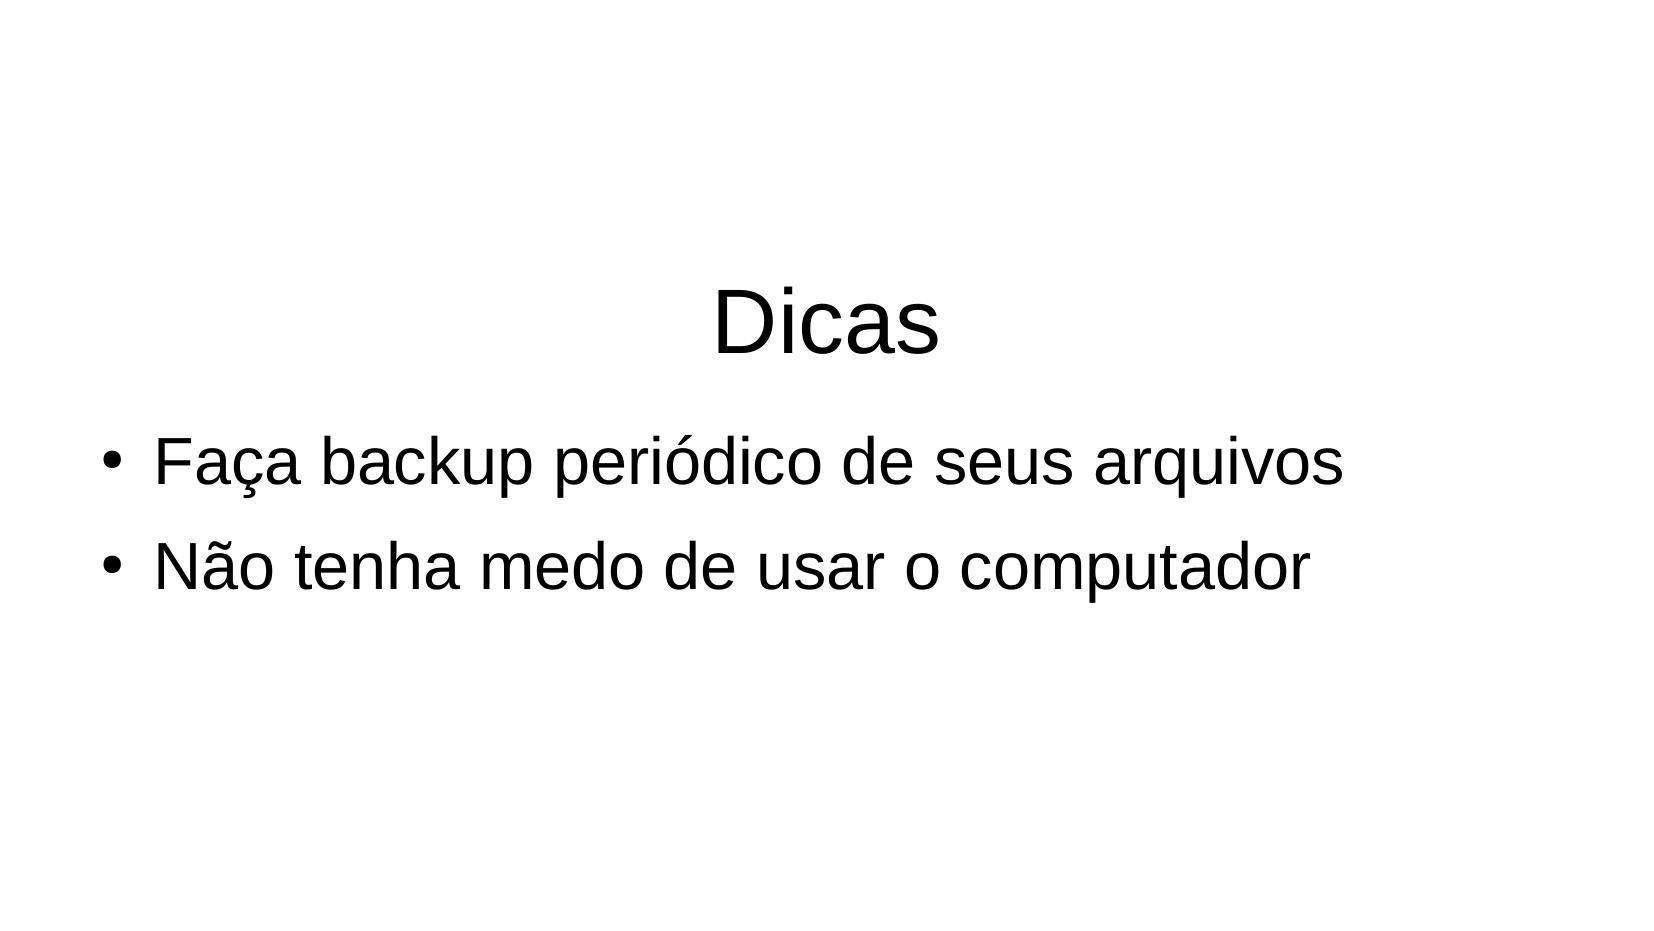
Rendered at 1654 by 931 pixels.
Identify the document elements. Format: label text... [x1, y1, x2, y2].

title Dicas [82, 243, 1571, 400]
list Faça backup periódico de seus arquivos Não tenha medo de usar o computador [82, 424, 1571, 646]
